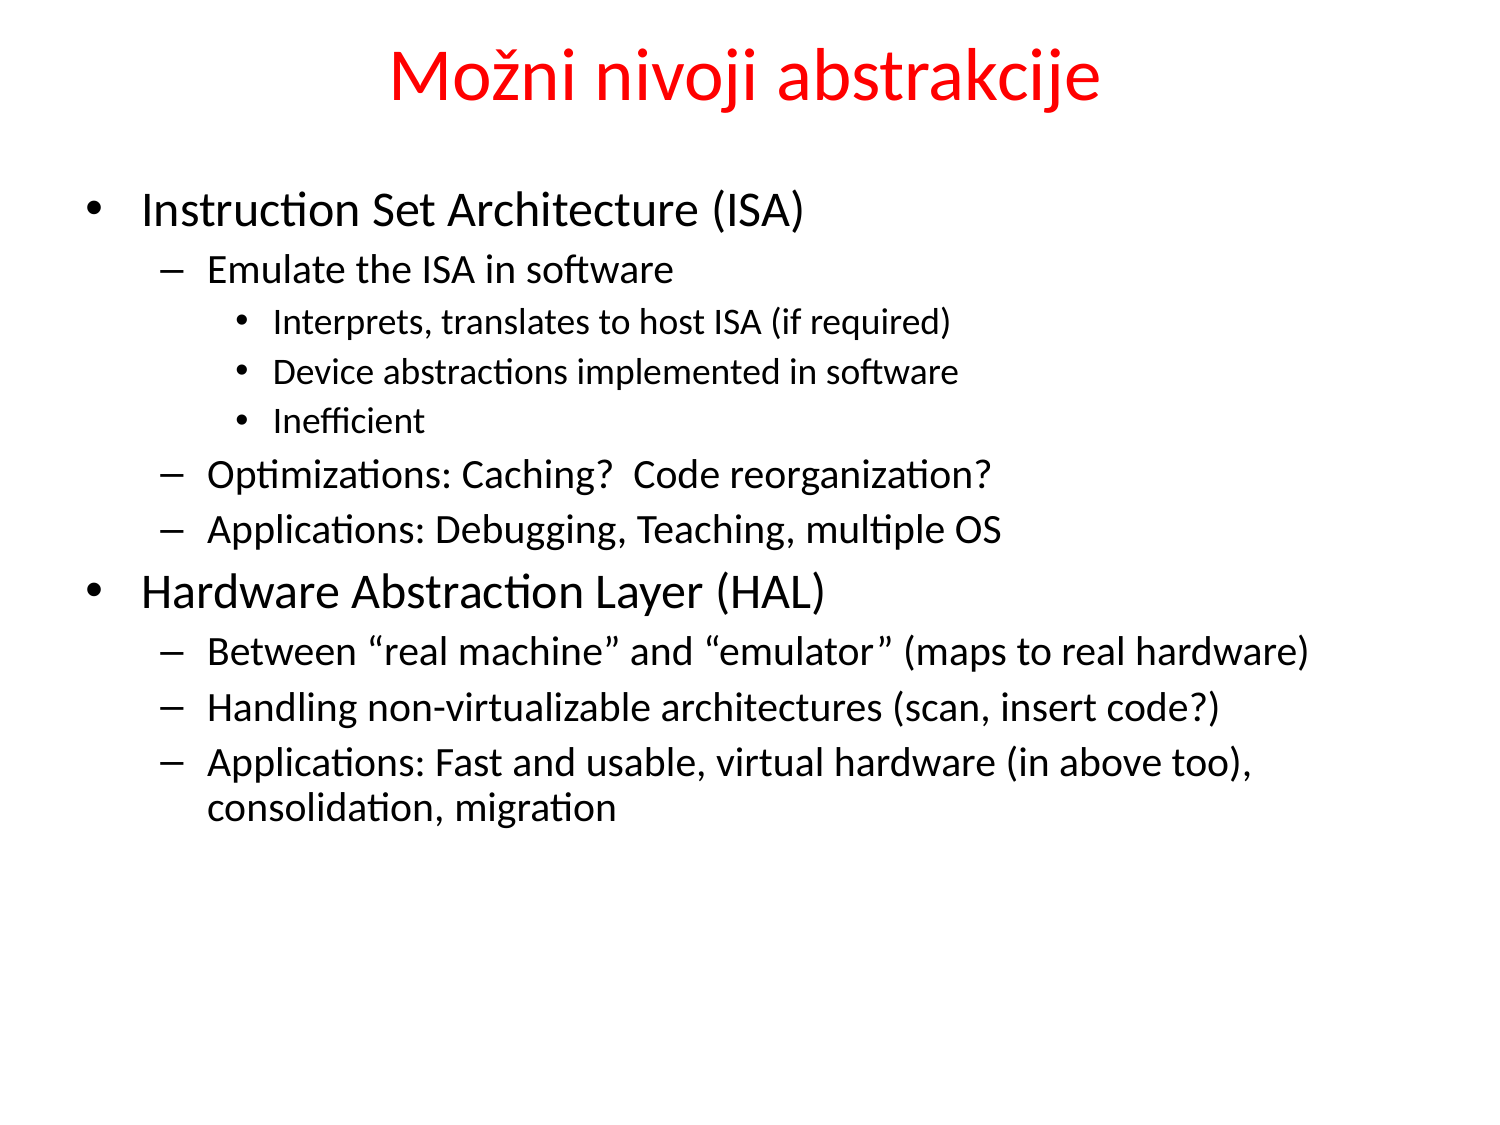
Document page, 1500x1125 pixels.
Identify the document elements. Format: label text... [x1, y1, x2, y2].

list Instruction Set Architecture (ISA) Emulate the ISA in software Interprets, translates to host ISA (if required) Device abstractions implemented in software Inefficient Optimizations: Caching? Code reorganization? Applications: Debugging, Teaching, multiple OS Hardware Abstraction Layer (HAL) Between “real machine” and “emulator” (maps to real hardware) Handling non-virtualizable architectures (scan, insert code?) Applications: Fast and usable, virtual hardware (in above too), consolidation, migration [70, 175, 1421, 919]
title Možni nivoji abstrakcije [70, 0, 1421, 141]
